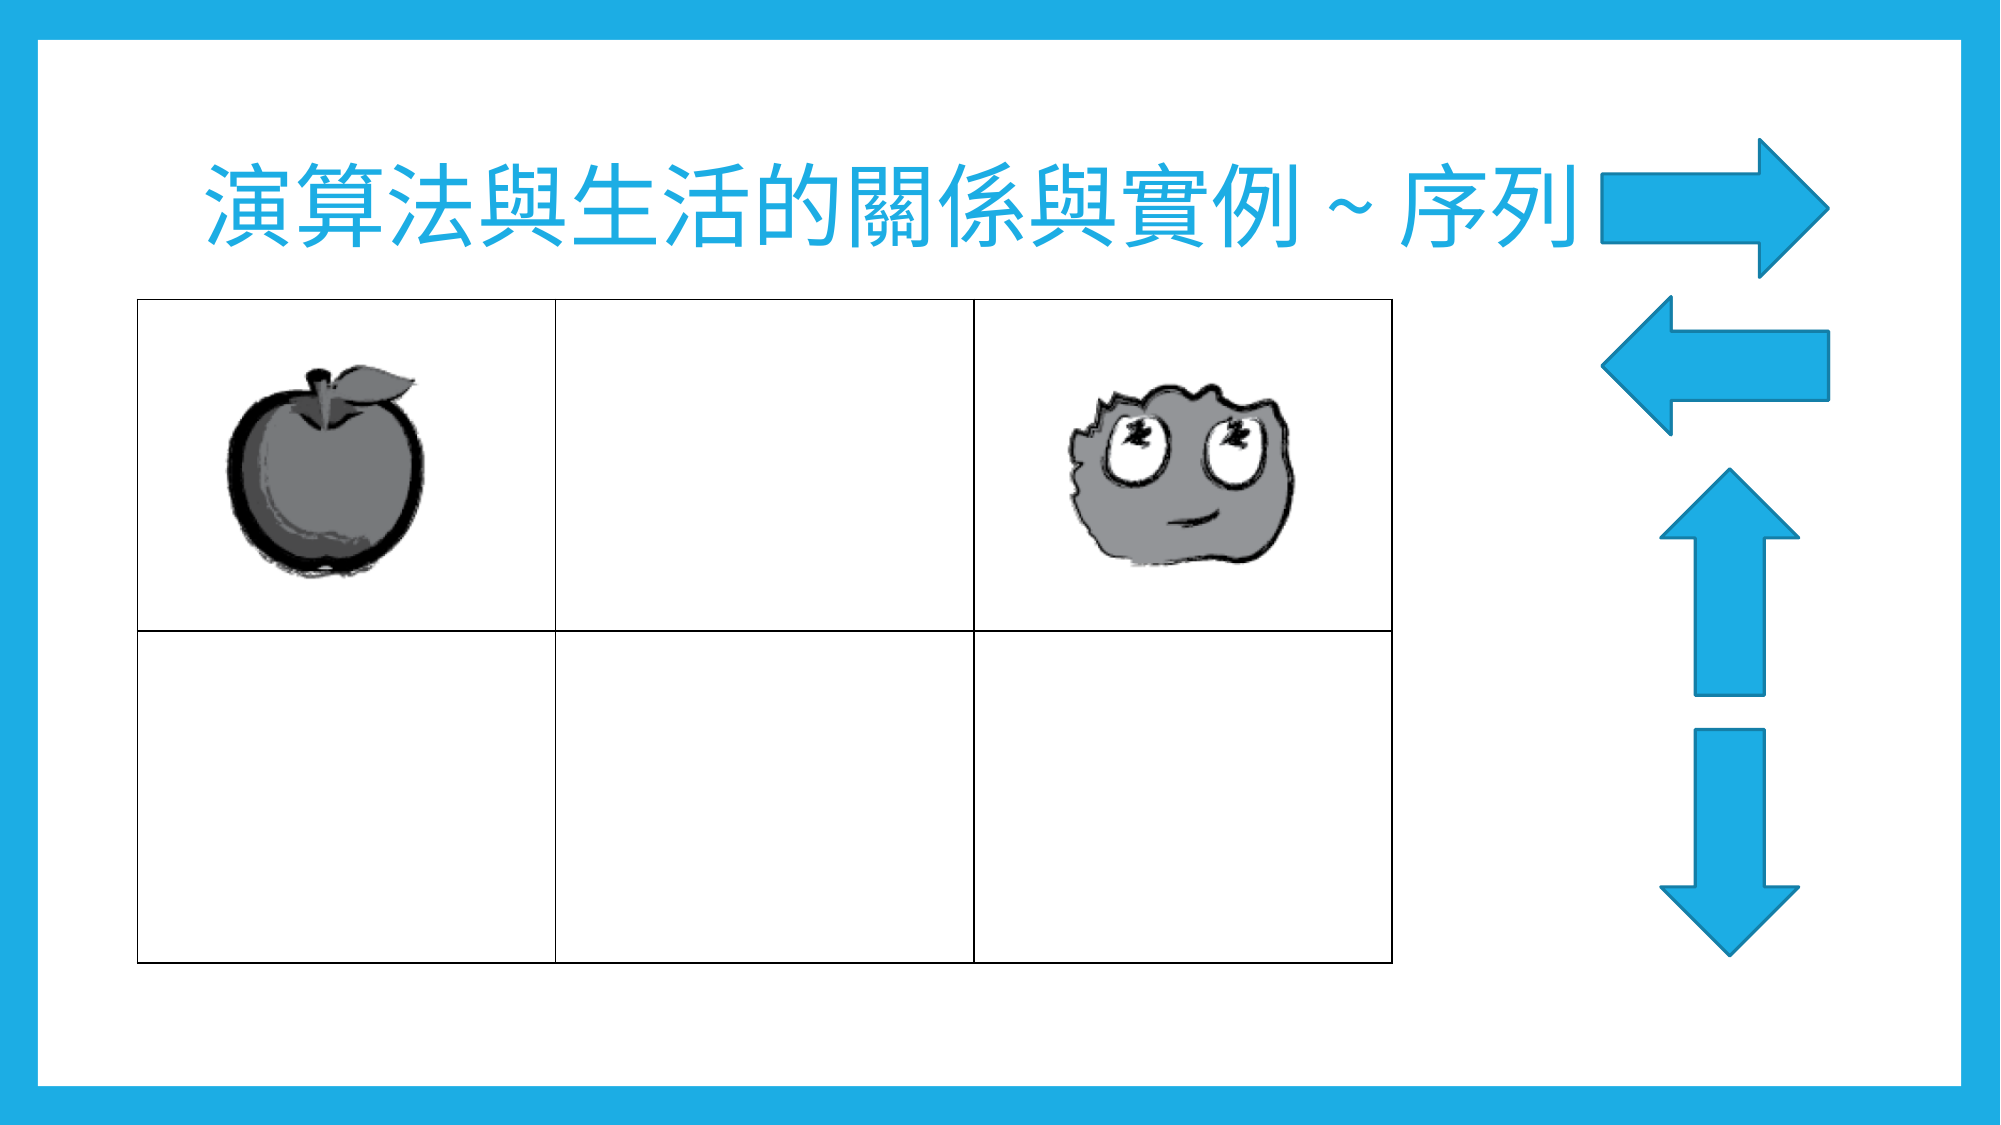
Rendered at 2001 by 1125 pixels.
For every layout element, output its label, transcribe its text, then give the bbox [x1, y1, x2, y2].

table_header [975, 300, 1391, 630]
text_box [1601, 139, 1829, 278]
text_box [1602, 296, 1829, 435]
title 演算法與生活的關係與實例~序列 [187, 99, 1808, 323]
table_cell [138, 632, 555, 962]
table_cell [556, 632, 973, 962]
text_box [1660, 468, 1799, 696]
table_header [138, 300, 555, 630]
text_box [1660, 729, 1799, 956]
table_cell [975, 632, 1391, 962]
table_header [556, 300, 973, 630]
picture [209, 353, 447, 585]
picture [1066, 353, 1299, 578]
